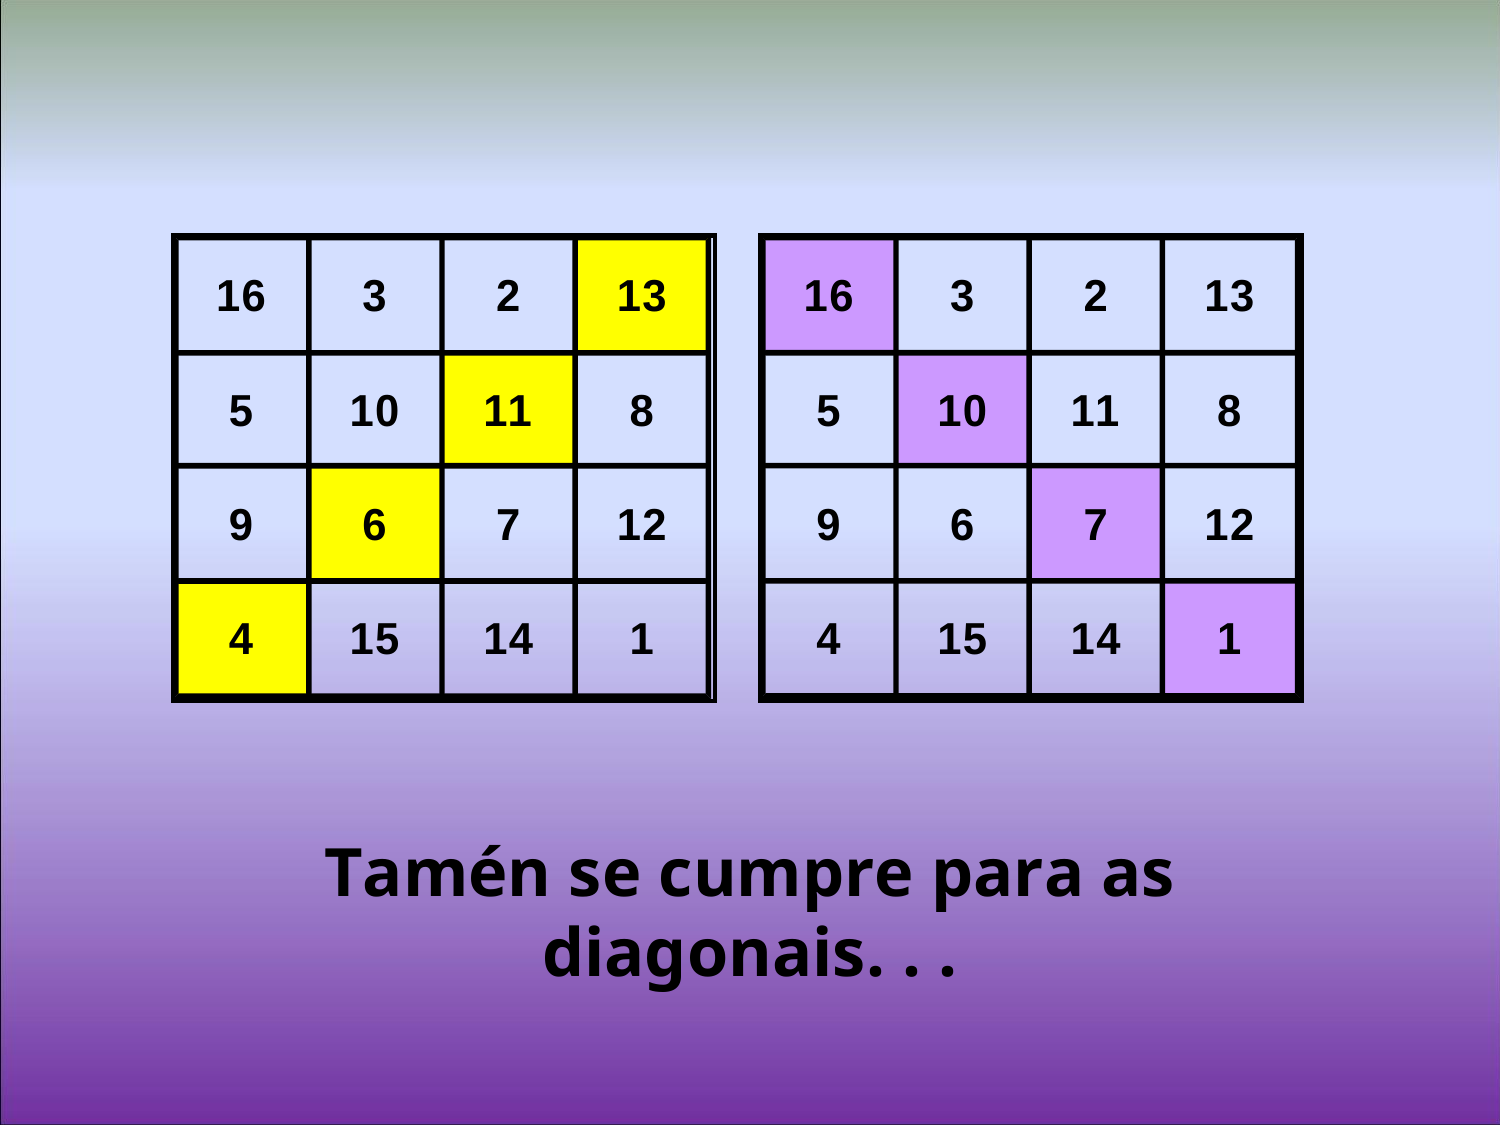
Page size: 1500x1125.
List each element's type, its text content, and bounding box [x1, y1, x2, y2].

picture [0, 0, 1500, 1125]
chart [174, 237, 713, 699]
text_box Tamén se cumpre para as diagonais. . . [100, 822, 1400, 998]
chart [762, 237, 1300, 699]
